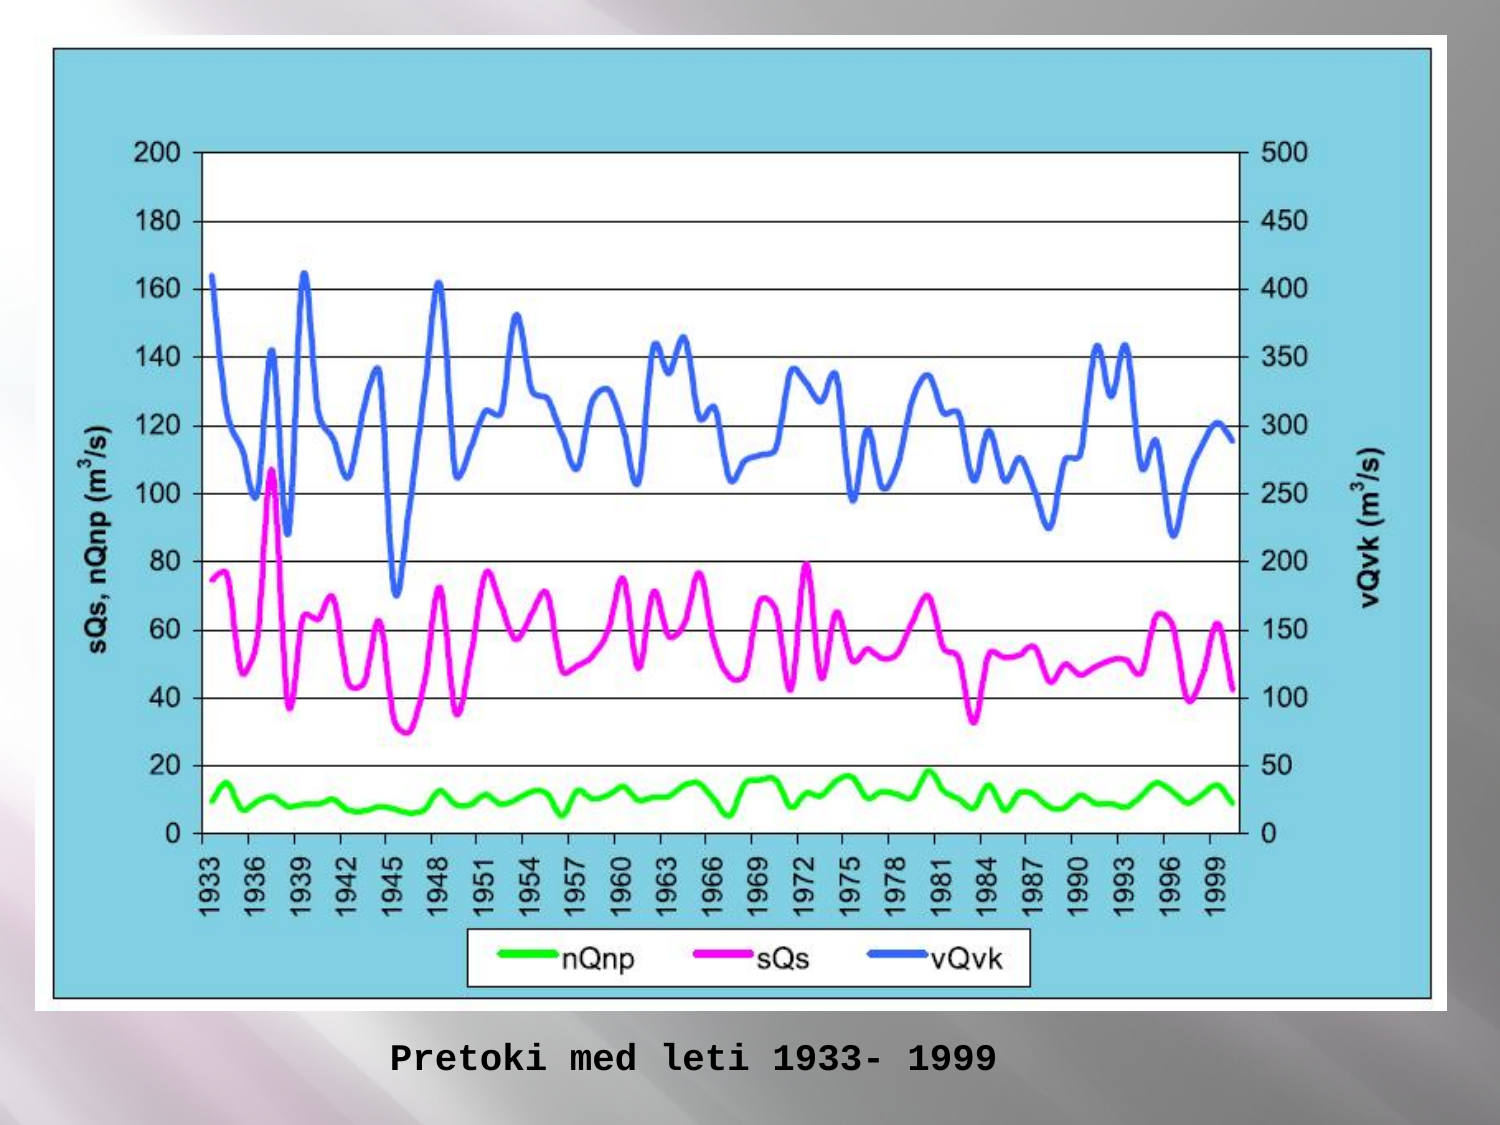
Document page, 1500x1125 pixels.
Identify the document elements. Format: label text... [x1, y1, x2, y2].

picture [0, 0, 1500, 1125]
text_box Pretoki med leti 1933- 1999 [375, 1030, 1418, 1092]
